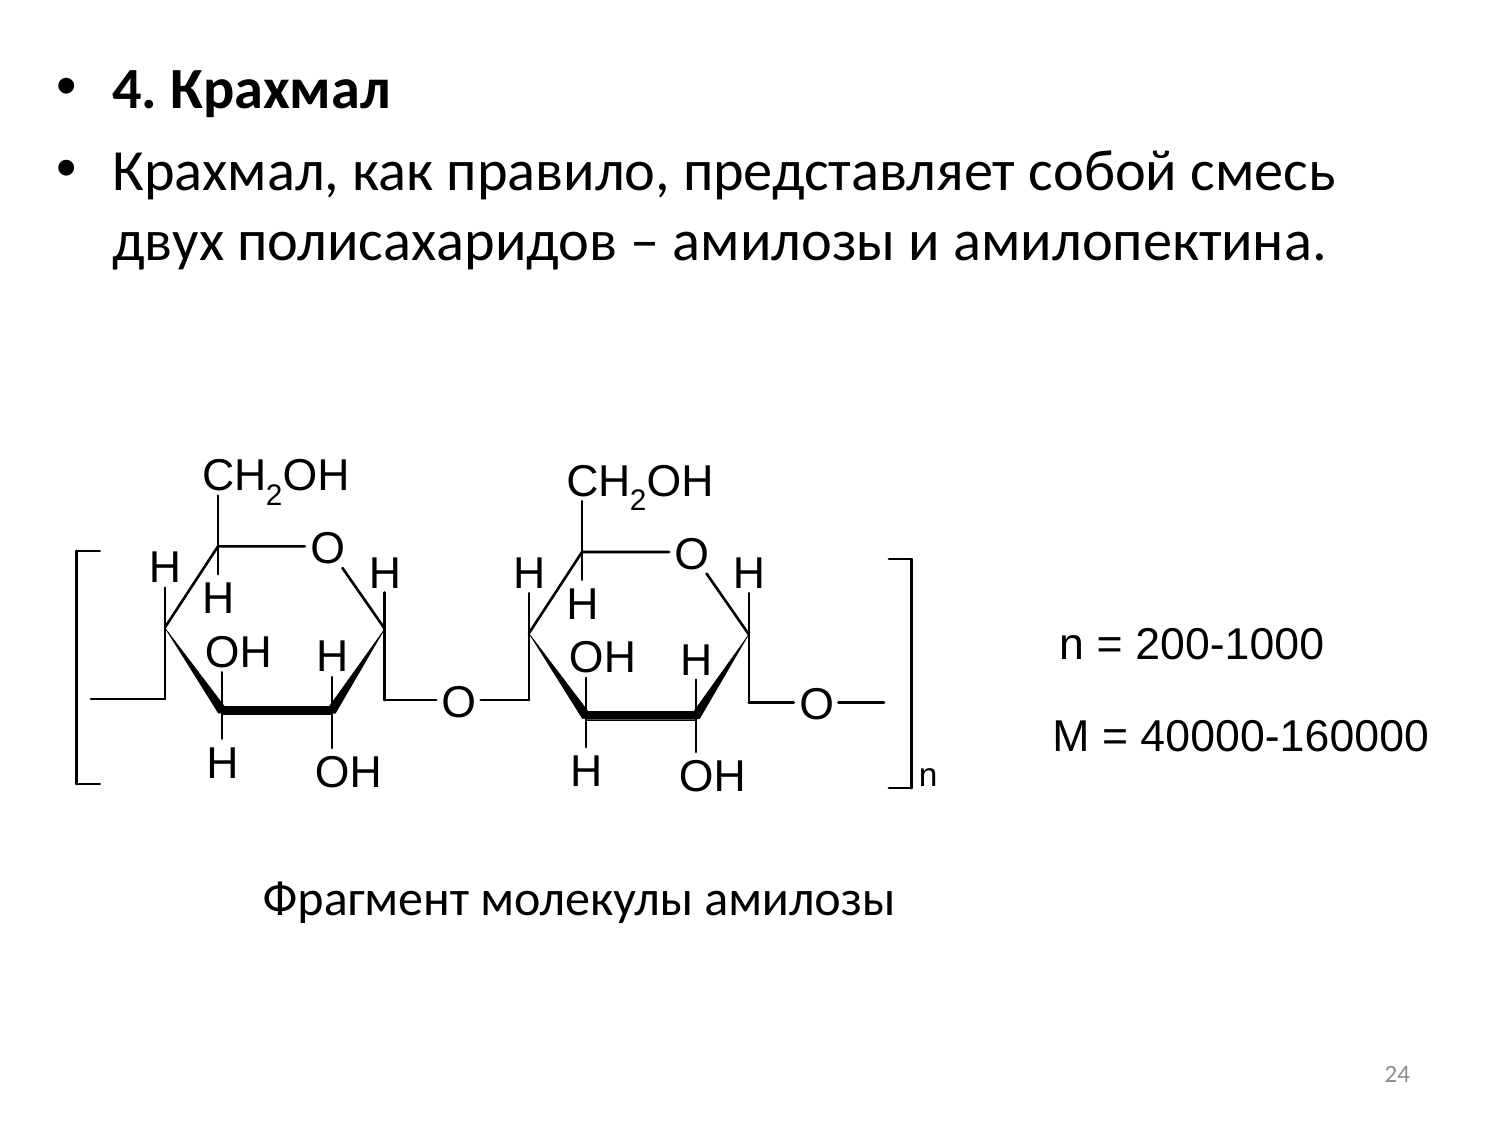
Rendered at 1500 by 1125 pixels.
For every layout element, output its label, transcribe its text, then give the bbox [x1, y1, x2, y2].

chart [43, 444, 1457, 821]
list 4. Крахмал Крахмал, как правило, представляет собой смесь двух полисахаридов – амилозы и амилопектина. [41, 42, 1459, 613]
text_box Фрагмент молекулы амилозы [247, 857, 911, 933]
slide_number <номер> [1074, 1042, 1425, 1103]
